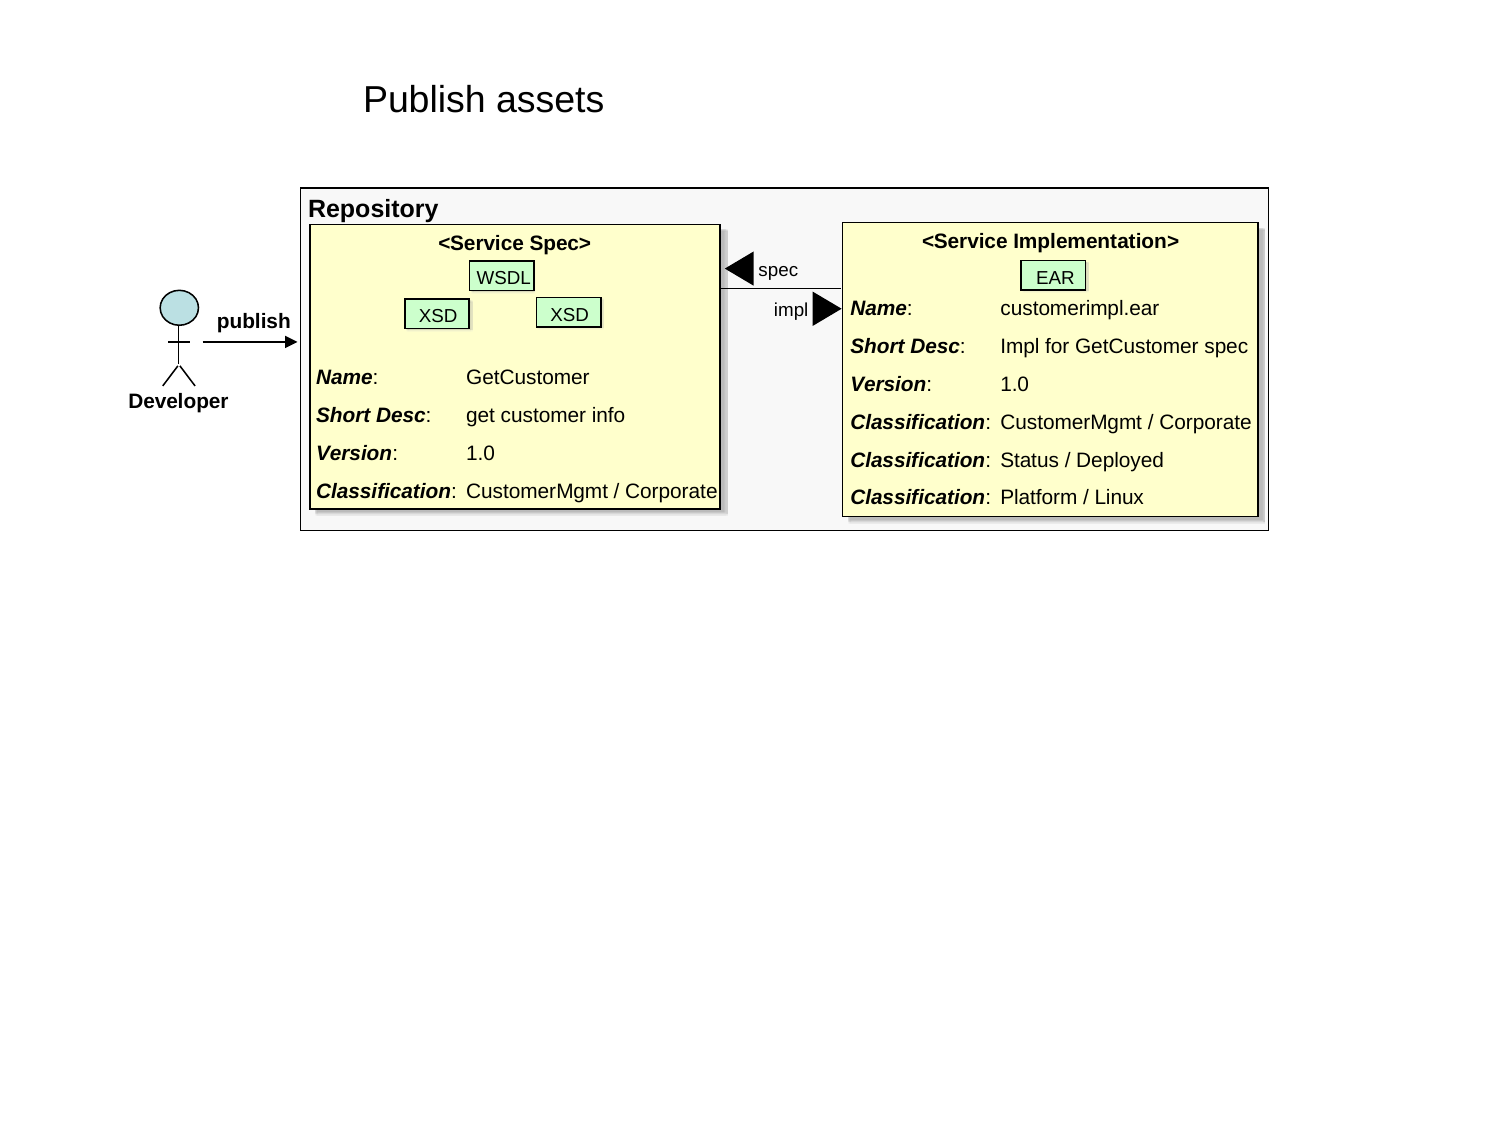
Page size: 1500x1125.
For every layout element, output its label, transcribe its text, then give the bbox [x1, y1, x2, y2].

text_box [300, 187, 1269, 531]
text_box Repository [293, 184, 458, 231]
text_box Publish assets [348, 67, 713, 128]
text_box publish [202, 299, 309, 341]
text_box WSDL [459, 258, 549, 297]
text_box XSD [401, 296, 475, 335]
text_box spec [743, 249, 815, 288]
text_box impl [746, 290, 824, 329]
text_box XSD [533, 294, 607, 333]
text_box Name: customerimpl.ear Short Desc: Impl for GetCustomer spec Version: 1.0 Classification: CustomerMgmt / Corporate Classification: Status / Deployed Classification: Platform / Linux [835, 286, 1277, 517]
text_box [160, 290, 199, 326]
text_box <Service Spec> [402, 221, 628, 263]
text_box Name: GetCustomer Short Desc: get customer info Version: 1.0 Classification: CustomerMgmt / Corporate [301, 355, 745, 511]
text_box Developer [111, 380, 246, 421]
text_box <Service Implementation> [906, 220, 1195, 261]
text_box EAR [1010, 257, 1100, 296]
